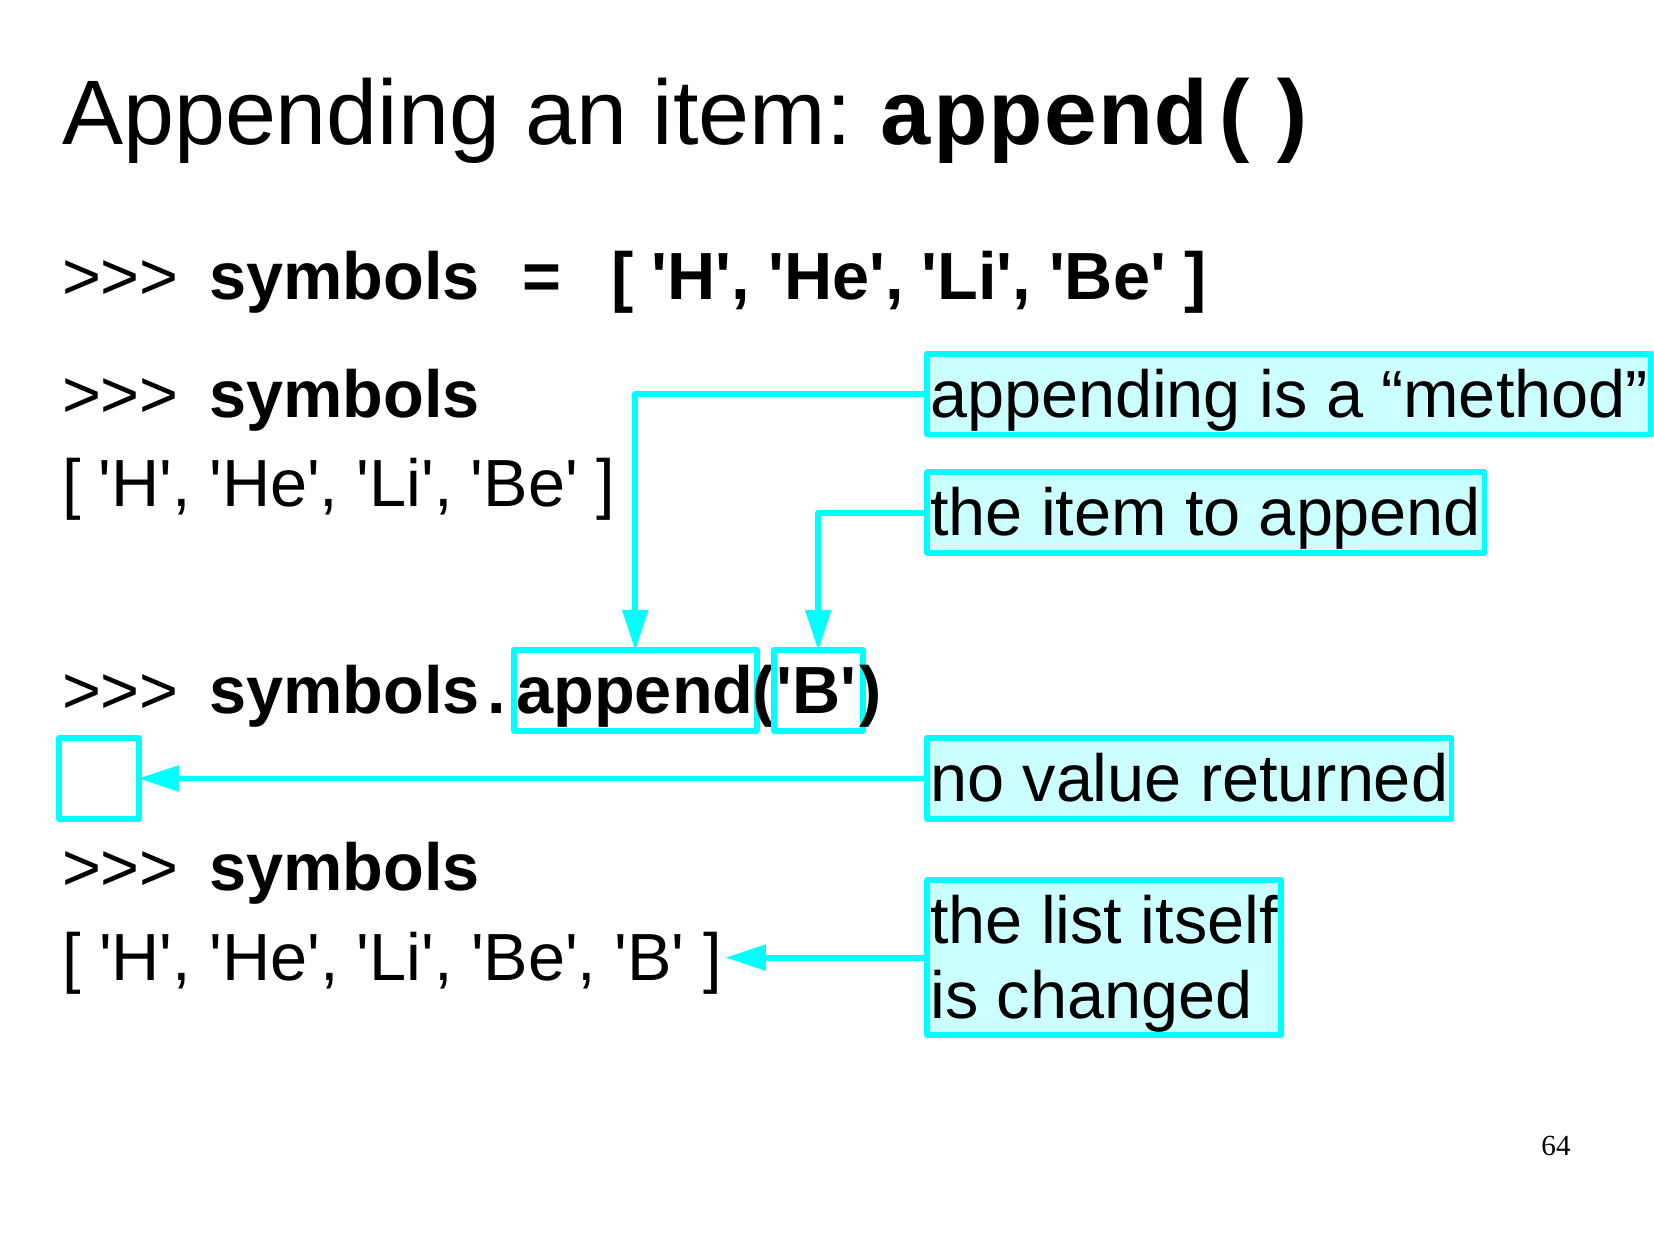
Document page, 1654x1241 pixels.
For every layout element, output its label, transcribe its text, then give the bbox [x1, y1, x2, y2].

text_box symbols [206, 826, 484, 908]
text_box no value returned [927, 738, 1452, 819]
text_box symbols [206, 236, 483, 317]
text_box >>> [59, 649, 183, 731]
text_box [ 'H', 'He', 'Li', 'Be', 'B' ] [59, 917, 726, 999]
text_box symbols [206, 649, 484, 731]
text_box ) [856, 649, 885, 731]
text_box ( [750, 649, 771, 731]
text_box symbols [206, 354, 484, 436]
text_box [ 'H', 'He', 'Li', 'Be' ] [59, 442, 619, 524]
text_box appending is a “method” [927, 353, 1652, 435]
text_box the list itself is changed [927, 879, 1282, 1036]
text_box = [519, 236, 565, 317]
text_box >>> [59, 354, 183, 436]
text_box [ 'H', 'He', 'Li', 'Be' ] [608, 236, 1211, 317]
text_box the item to append [927, 472, 1485, 554]
text_box 'B' [773, 649, 856, 731]
text_box >>> [59, 236, 183, 317]
text_box >>> [59, 826, 183, 908]
text_box . [484, 649, 509, 731]
text_box Appending an item: append() [59, 59, 1322, 176]
text_box [59, 738, 139, 819]
text_box append [513, 649, 750, 731]
